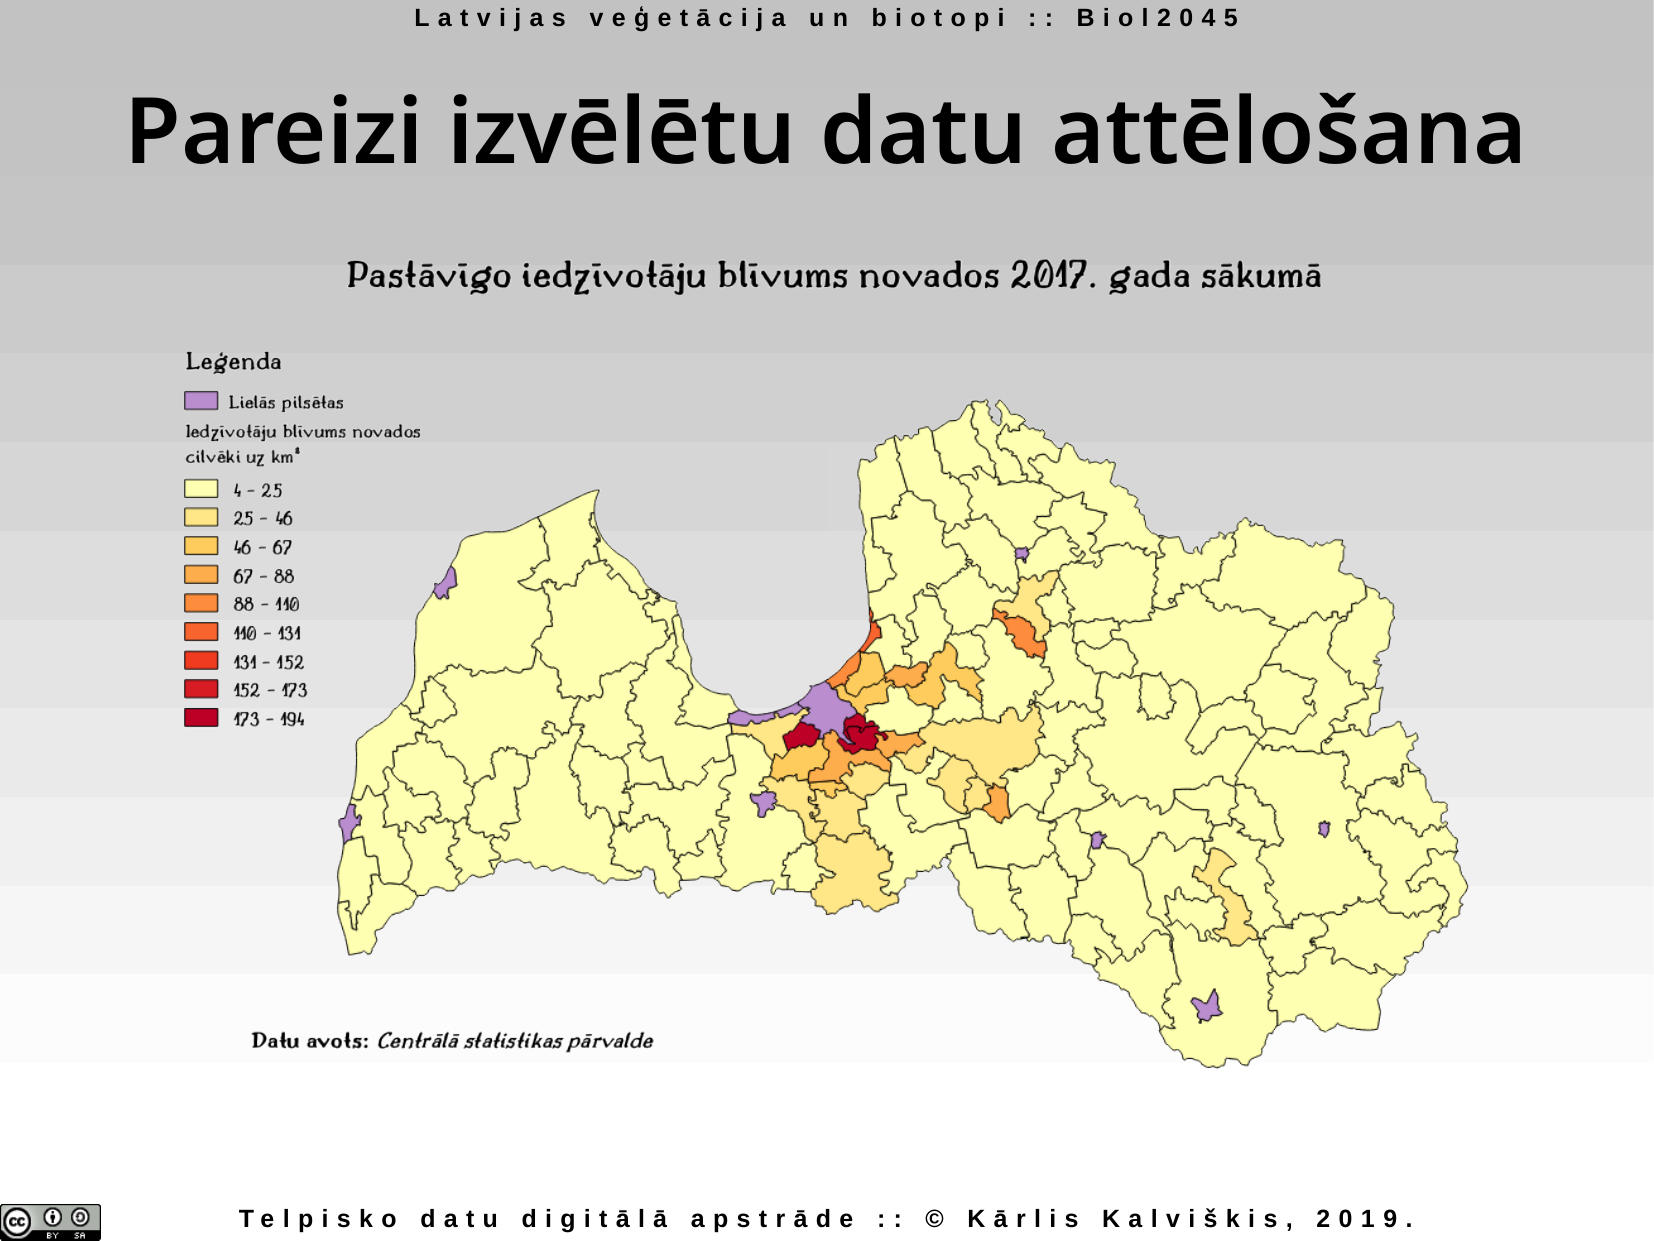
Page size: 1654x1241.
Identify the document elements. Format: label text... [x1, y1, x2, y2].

picture [0, 0, 1654, 1241]
title Pareizi izvēlētu datu attēlošana [29, 40, 1625, 288]
